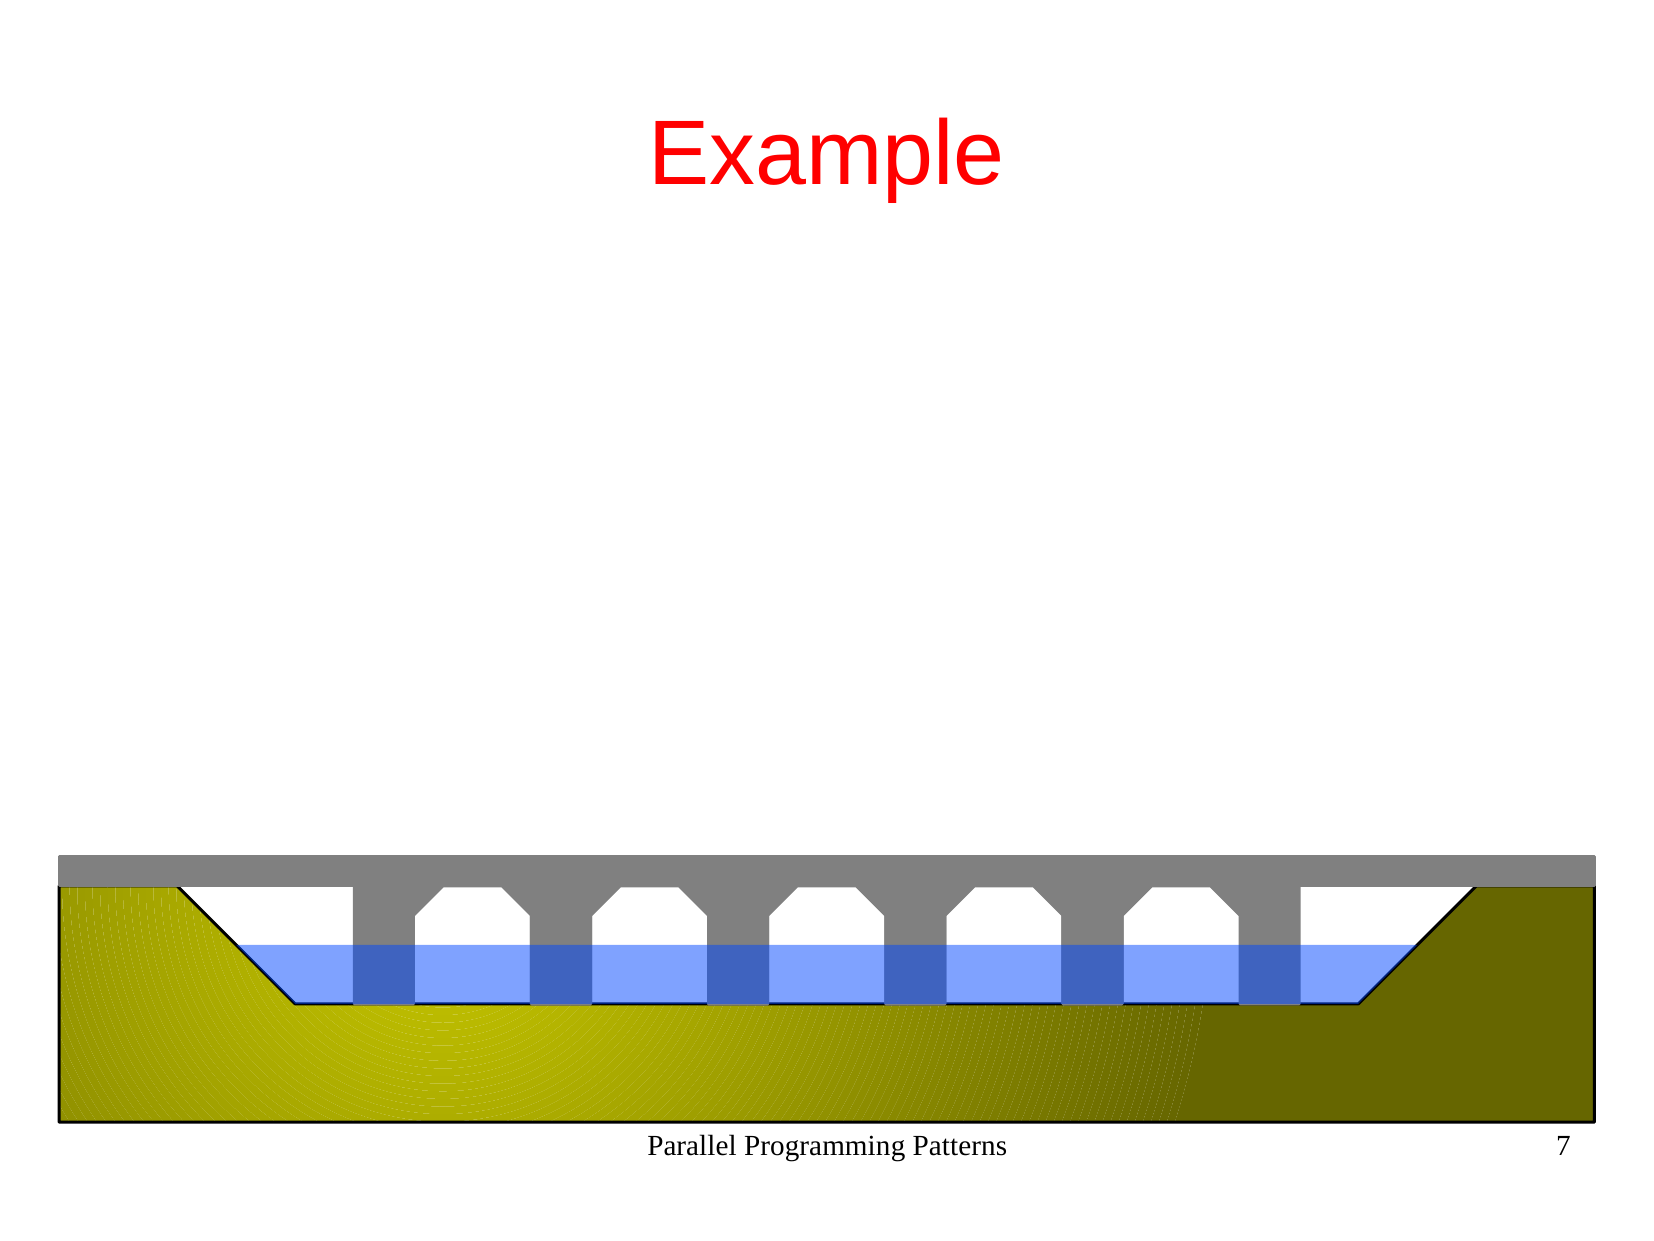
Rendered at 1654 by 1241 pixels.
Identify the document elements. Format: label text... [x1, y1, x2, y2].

text_box [59, 856, 1595, 1123]
title Example [82, 49, 1571, 257]
